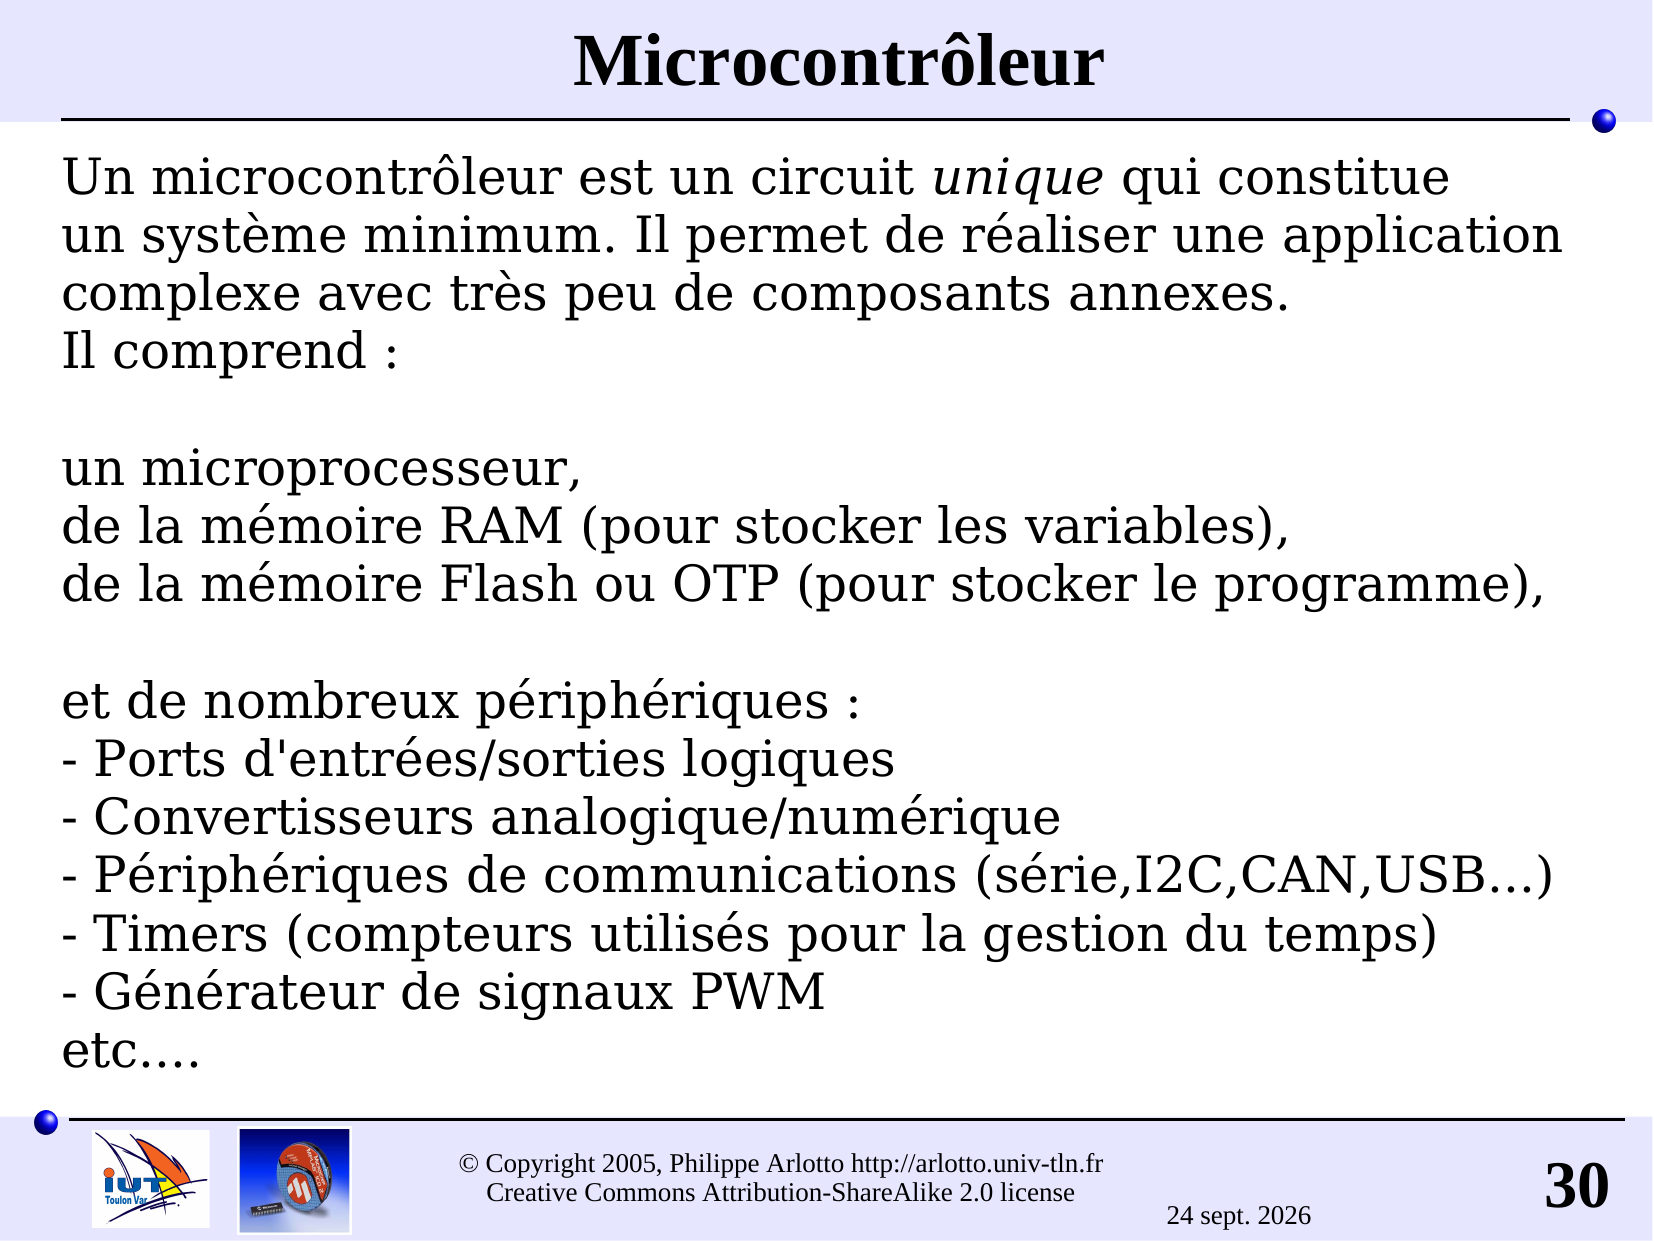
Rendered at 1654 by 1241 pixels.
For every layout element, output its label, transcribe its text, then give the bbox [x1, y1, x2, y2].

title Microcontrôleur [95, 14, 1585, 107]
text_box Un microcontrôleur est un circuit unique qui constitue un système minimum. Il permet de réaliser une application complexe avec très peu de composants annexes. Il comprend : un microprocesseur, de la mémoire RAM (pour stocker les variables), de la mémoire Flash ou OTP (pour stocker le programme), et de nombreux périphériques : - Ports d'entrées/sorties logiques - Convertisseurs analogique/numérique - Périphériques de communications (série,I2C,CAN,USB...) - Timers (compteurs utilisés pour la gestion du temps) - Générateur de signaux PWM etc.... [61, 147, 1565, 1138]
picture [237, 1138, 352, 1235]
